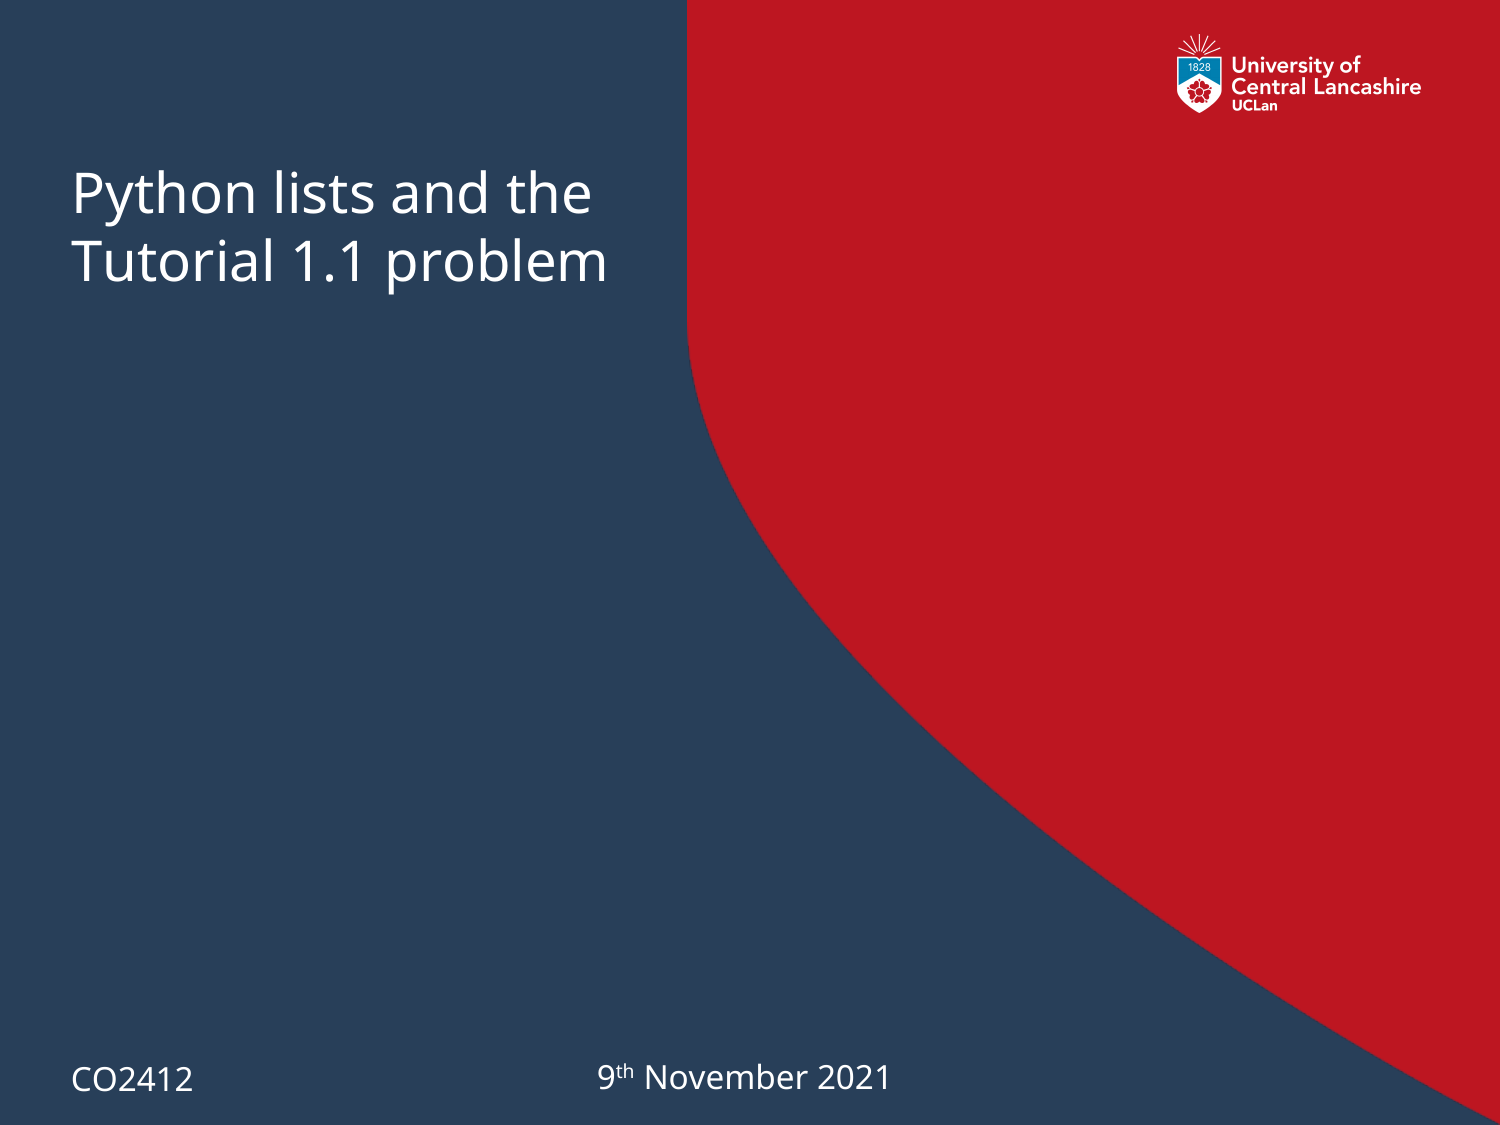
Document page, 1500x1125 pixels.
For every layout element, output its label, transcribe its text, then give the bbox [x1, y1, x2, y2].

picture [687, 0, 1500, 1125]
text_box Python lists and the Tutorial 1.1 problem [56, 104, 1185, 346]
